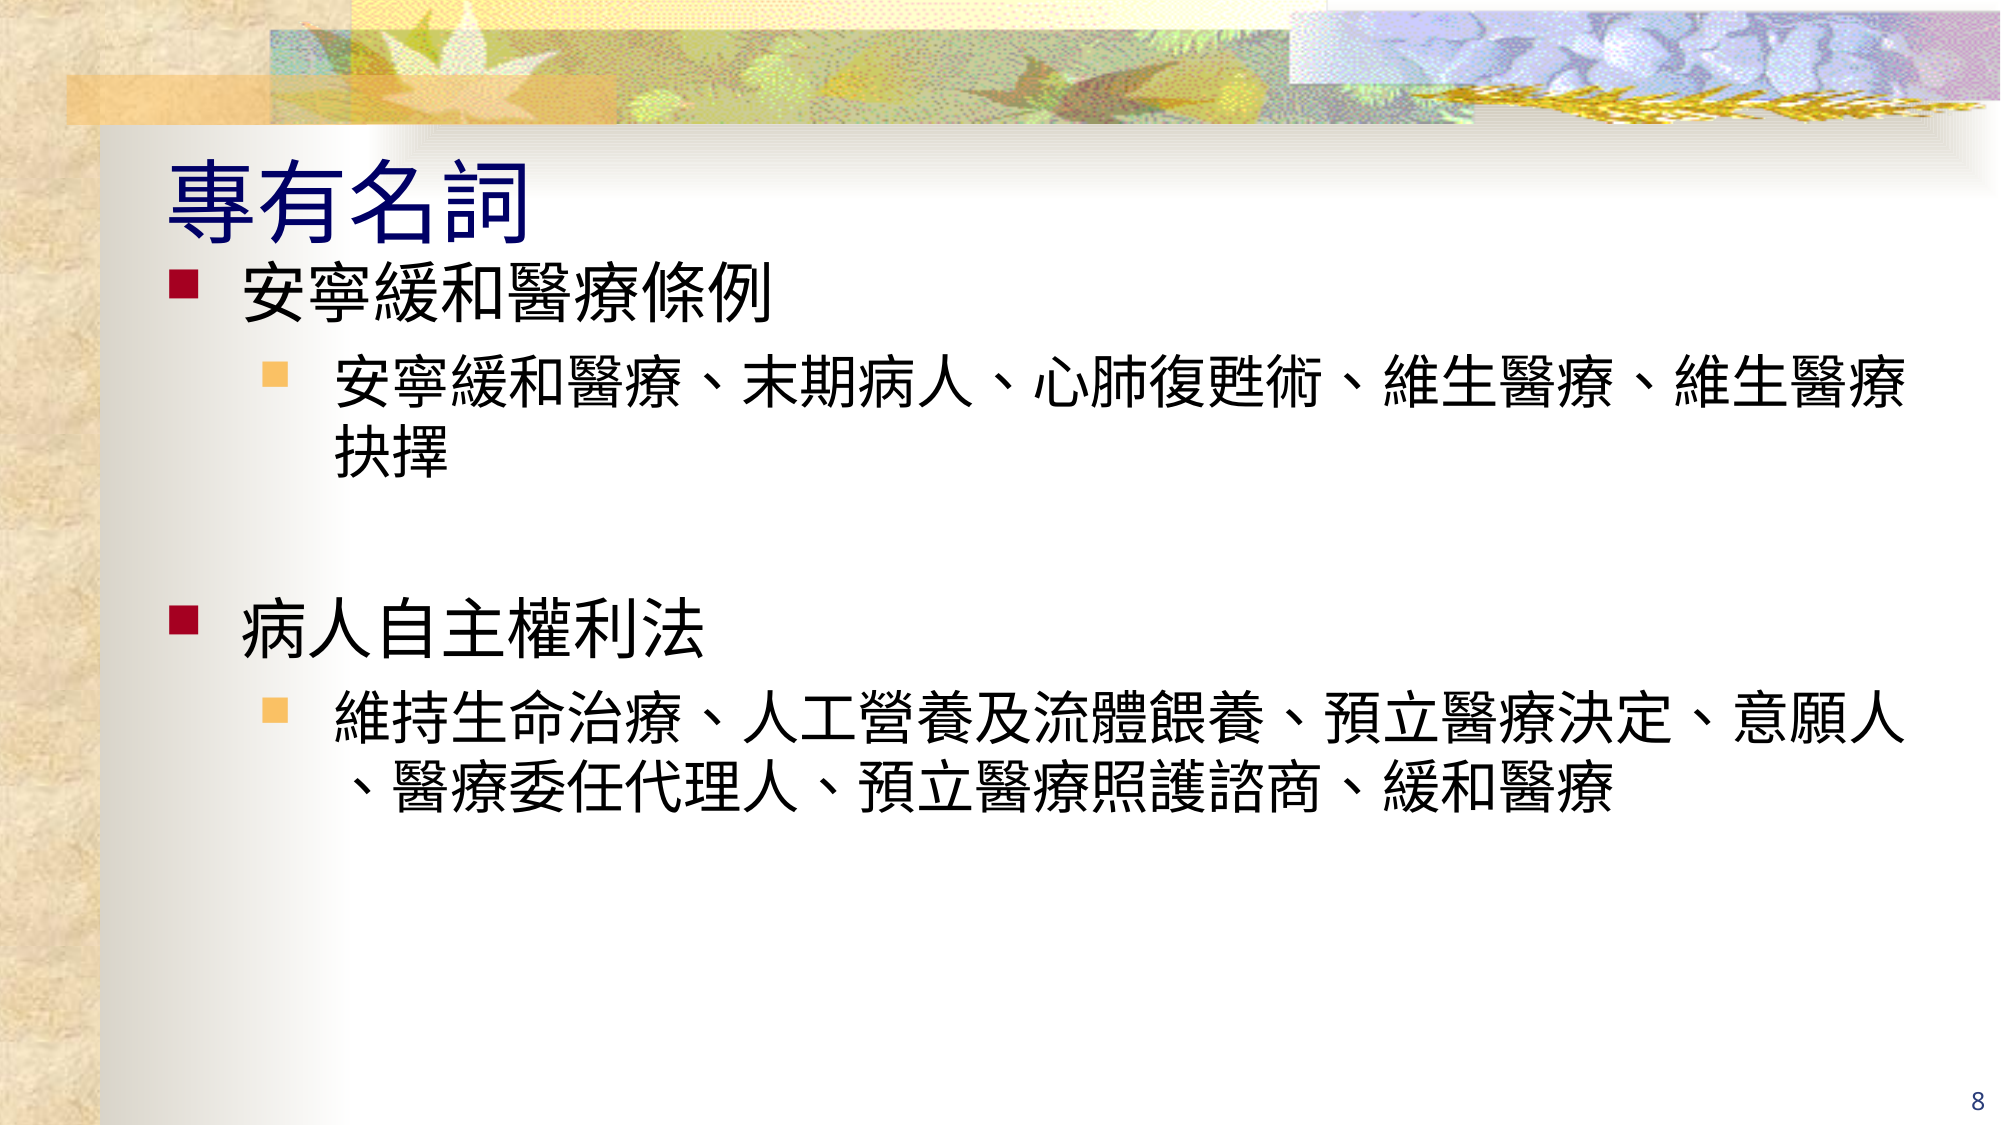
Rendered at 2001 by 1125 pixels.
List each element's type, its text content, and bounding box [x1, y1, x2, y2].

picture [0, 0, 2001, 1125]
list 安寧緩和醫療條例 安寧緩和醫療、末期病人、心肺復甦術、維生醫療、維生醫療抉擇 病人自主權利法 維持生命治療、人工營養及流體餵養、預立醫療決定、意願人、醫療委任代理人、預立醫療照護諮商、緩和醫療 [150, 243, 1934, 1020]
title 專有名詞 [150, 137, 1934, 232]
text_box <編號> [1799, 1052, 2001, 1125]
